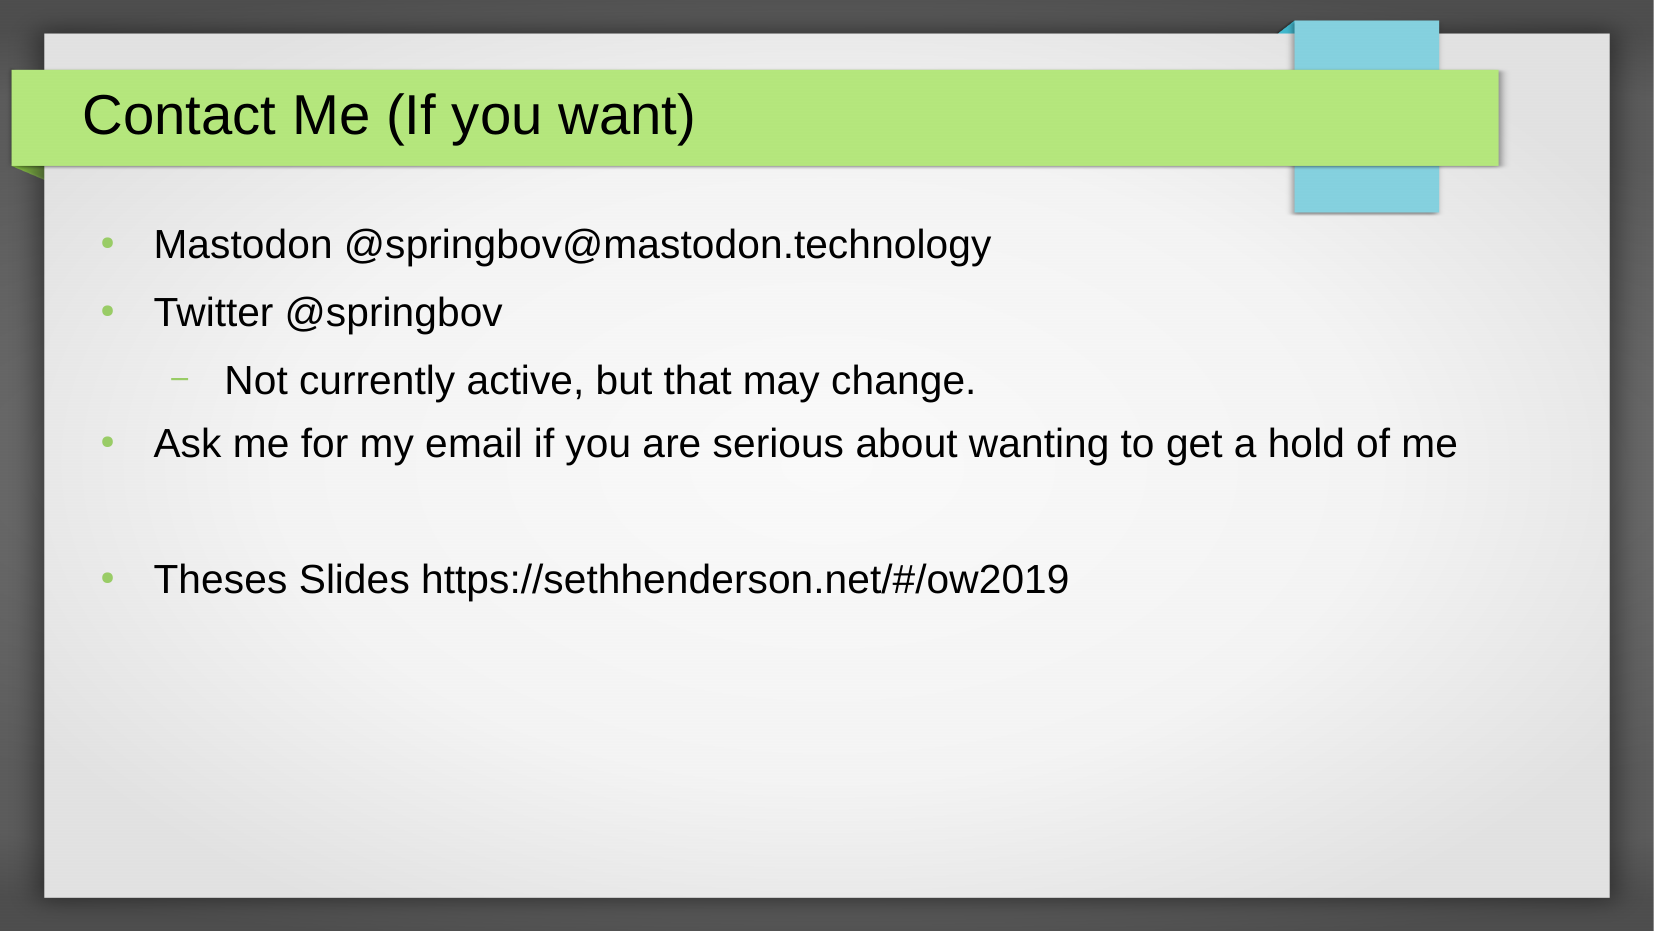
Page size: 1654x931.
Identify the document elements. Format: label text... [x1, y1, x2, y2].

title Contact Me (If you want) [82, 70, 1264, 160]
list Mastodon @springbov@mastodon.technology Twitter @springbov Not currently active, but that may change. Ask me for my email if you are serious about wanting to get a hold of me Theses Slides https://sethhenderson.net/#/ow2019 [82, 221, 1571, 761]
picture [0, 0, 1654, 931]
